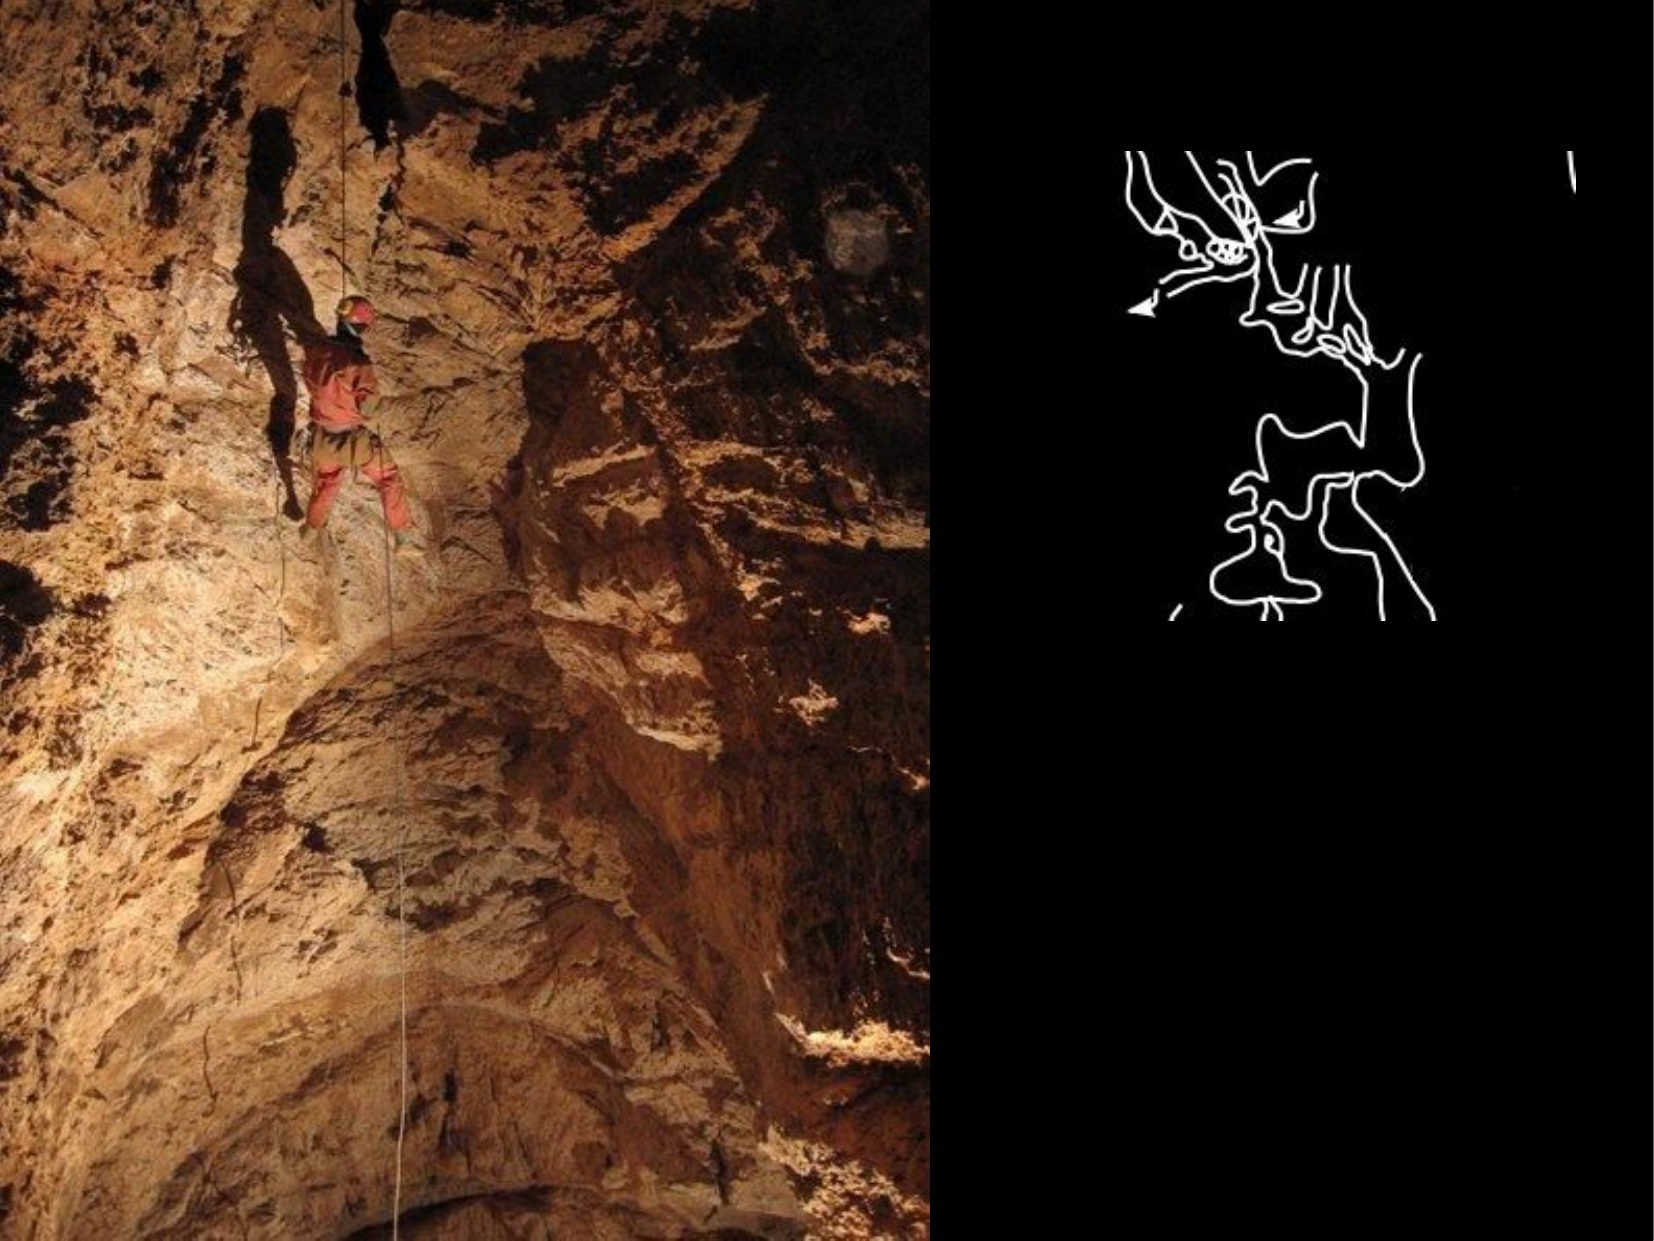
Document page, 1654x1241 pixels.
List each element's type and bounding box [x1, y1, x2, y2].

picture [0, 0, 930, 1241]
picture [1062, 151, 1576, 621]
text_box [930, 0, 1654, 1241]
